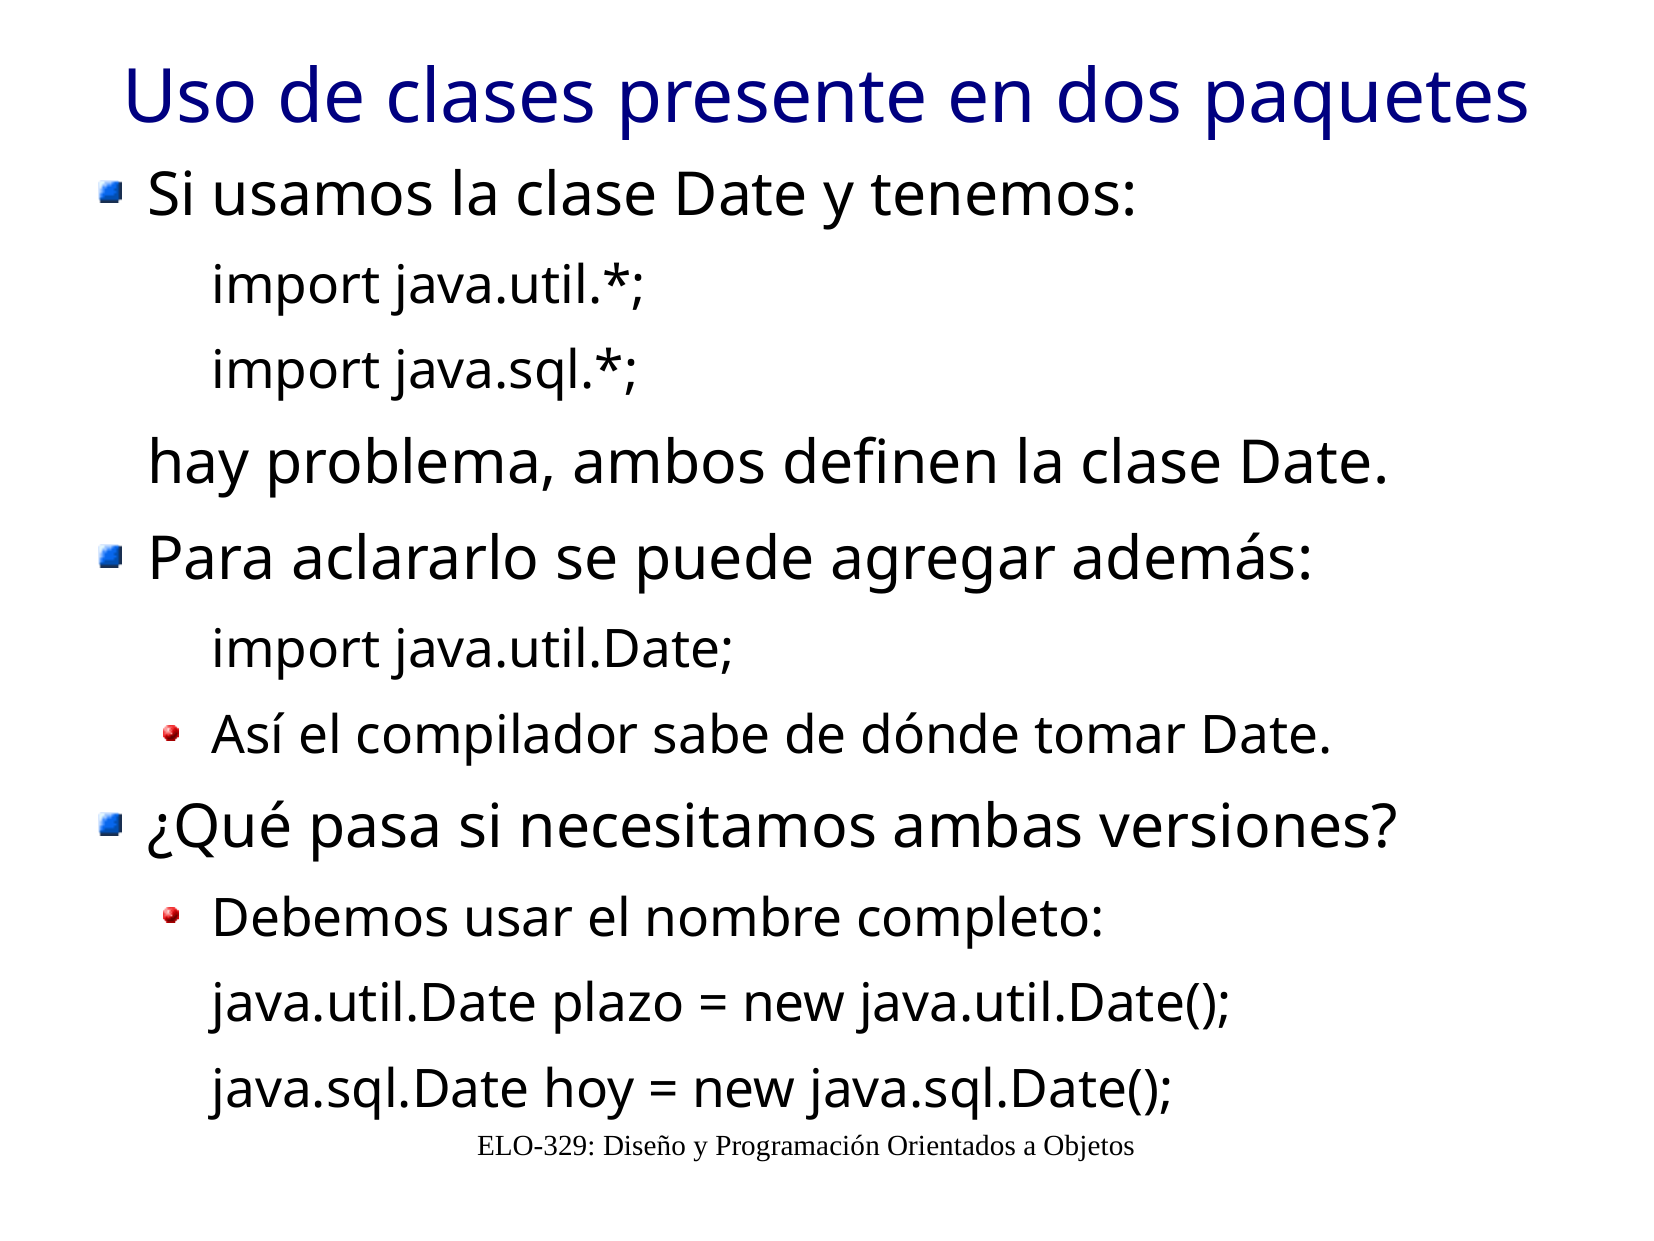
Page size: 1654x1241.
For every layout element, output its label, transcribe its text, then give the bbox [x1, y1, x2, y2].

list Si usamos la clase Date y tenemos: import java.util.*; import java.sql.*; hay problema, ambos definen la clase Date. Para aclararlo se puede agregar además: import java.util.Date; Así el compilador sabe de dónde tomar Date. ¿Qué pasa si necesitamos ambas versiones? Debemos usar el nombre completo: java.util.Date plazo = new java.util.Date(); java.sql.Date hoy = new java.sql.Date(); [82, 150, 1571, 1126]
title Uso de clases presente en dos paquetes [82, 43, 1571, 145]
